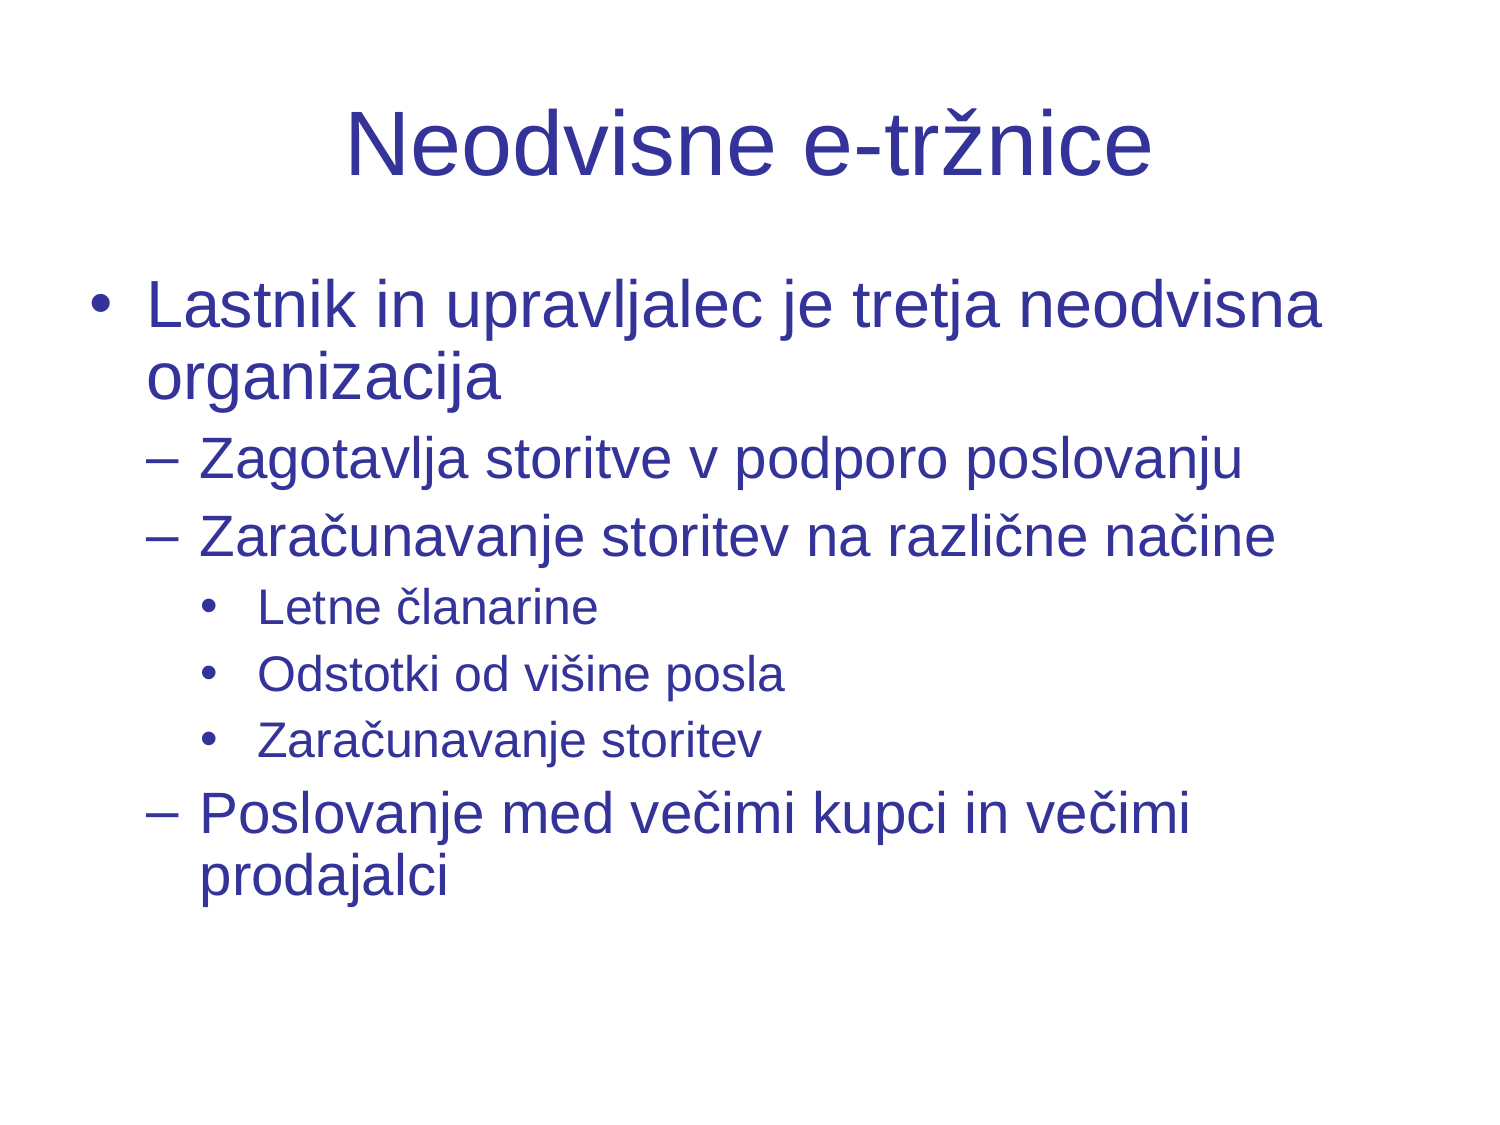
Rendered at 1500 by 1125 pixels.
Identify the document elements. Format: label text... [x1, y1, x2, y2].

list Lastnik in upravljalec je tretja neodvisna organizacija Zagotavlja storitve v podporo poslovanju Zaračunavanje storitev na različne načine Letne članarine Odstotki od višine posla Zaračunavanje storitev Poslovanje med večimi kupci in večimi prodajalci [75, 262, 1426, 1006]
title Neodvisne e-tržnice [75, 45, 1426, 233]
